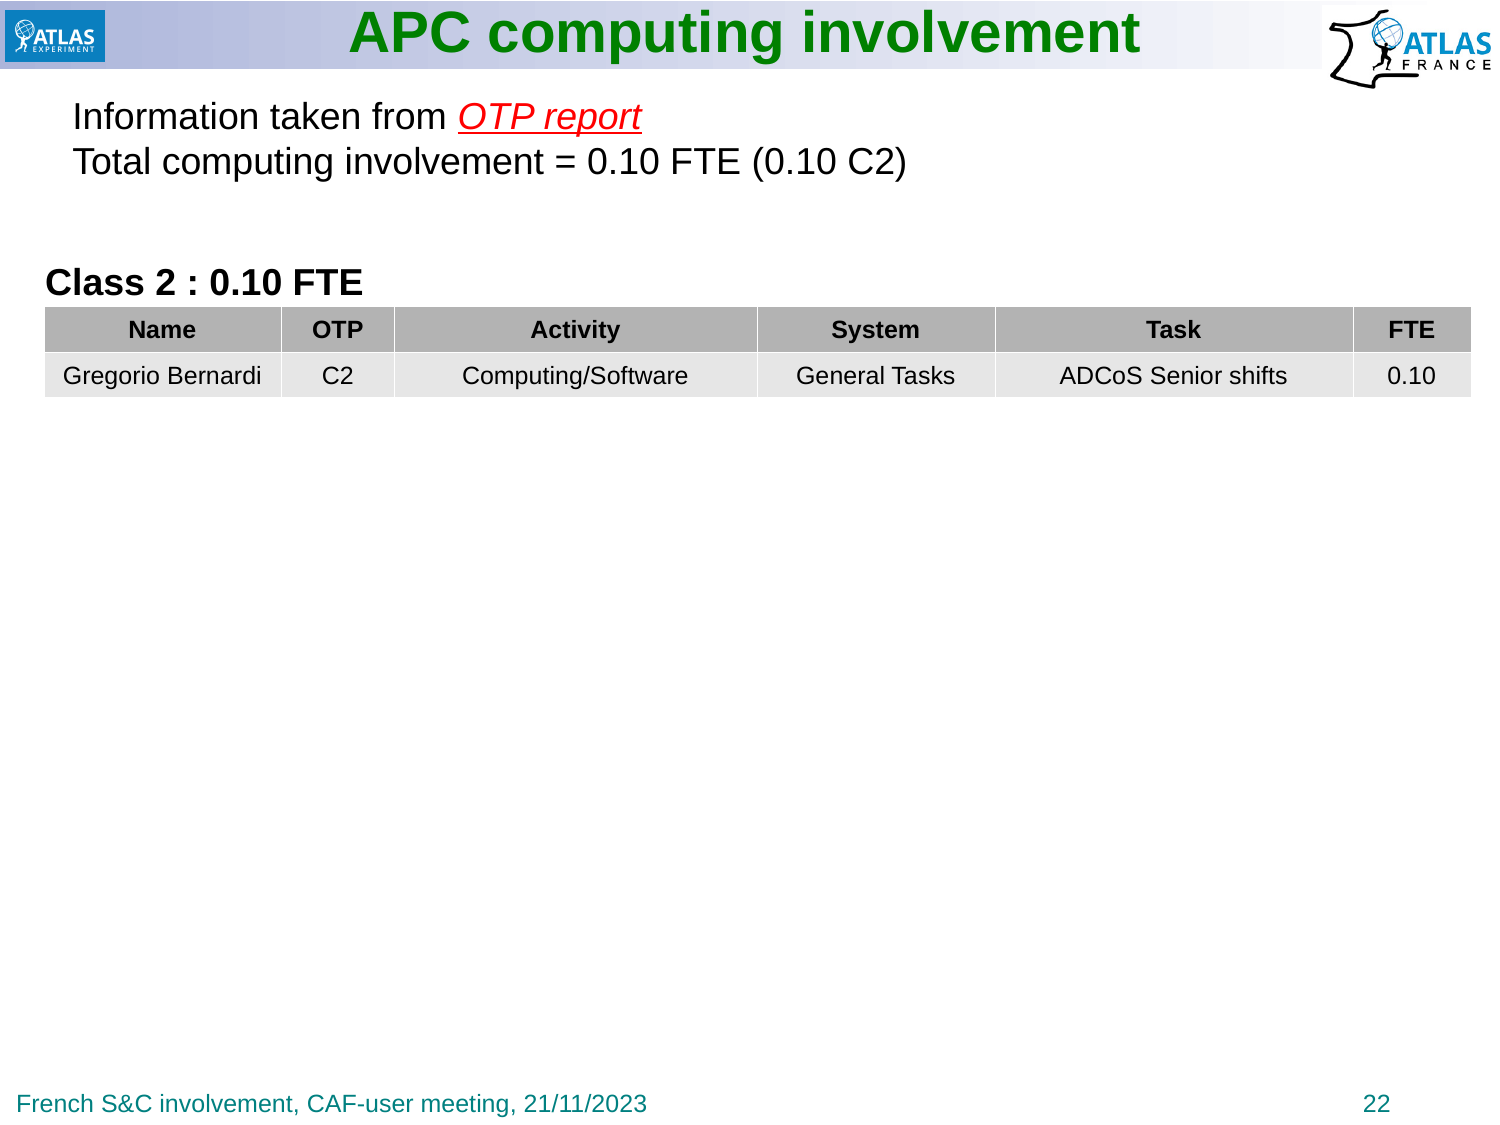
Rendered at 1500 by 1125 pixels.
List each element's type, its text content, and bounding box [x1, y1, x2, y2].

table_header OTP [282, 307, 394, 352]
text_box APC computing involvement [5, 0, 1500, 118]
table_cell Gregorio Bernardi [45, 353, 281, 397]
table_header Name [45, 307, 281, 352]
table_cell C2 [282, 353, 394, 397]
table_cell General Tasks [758, 353, 995, 397]
table_cell Computing/Software [395, 353, 757, 397]
table_header Activity [395, 307, 757, 352]
table_cell ADCoS Senior shifts [996, 353, 1353, 397]
text_box Information taken from OTP report Total computing involvement = 0.10 FTE (0.10 C2) [57, 84, 1416, 265]
table_header System [758, 307, 995, 352]
table_header FTE [1354, 307, 1471, 352]
table_cell 0.10 [1354, 353, 1471, 397]
text_box Class 2 : 0.10 FTE [30, 250, 564, 307]
table_header Task [996, 307, 1353, 352]
